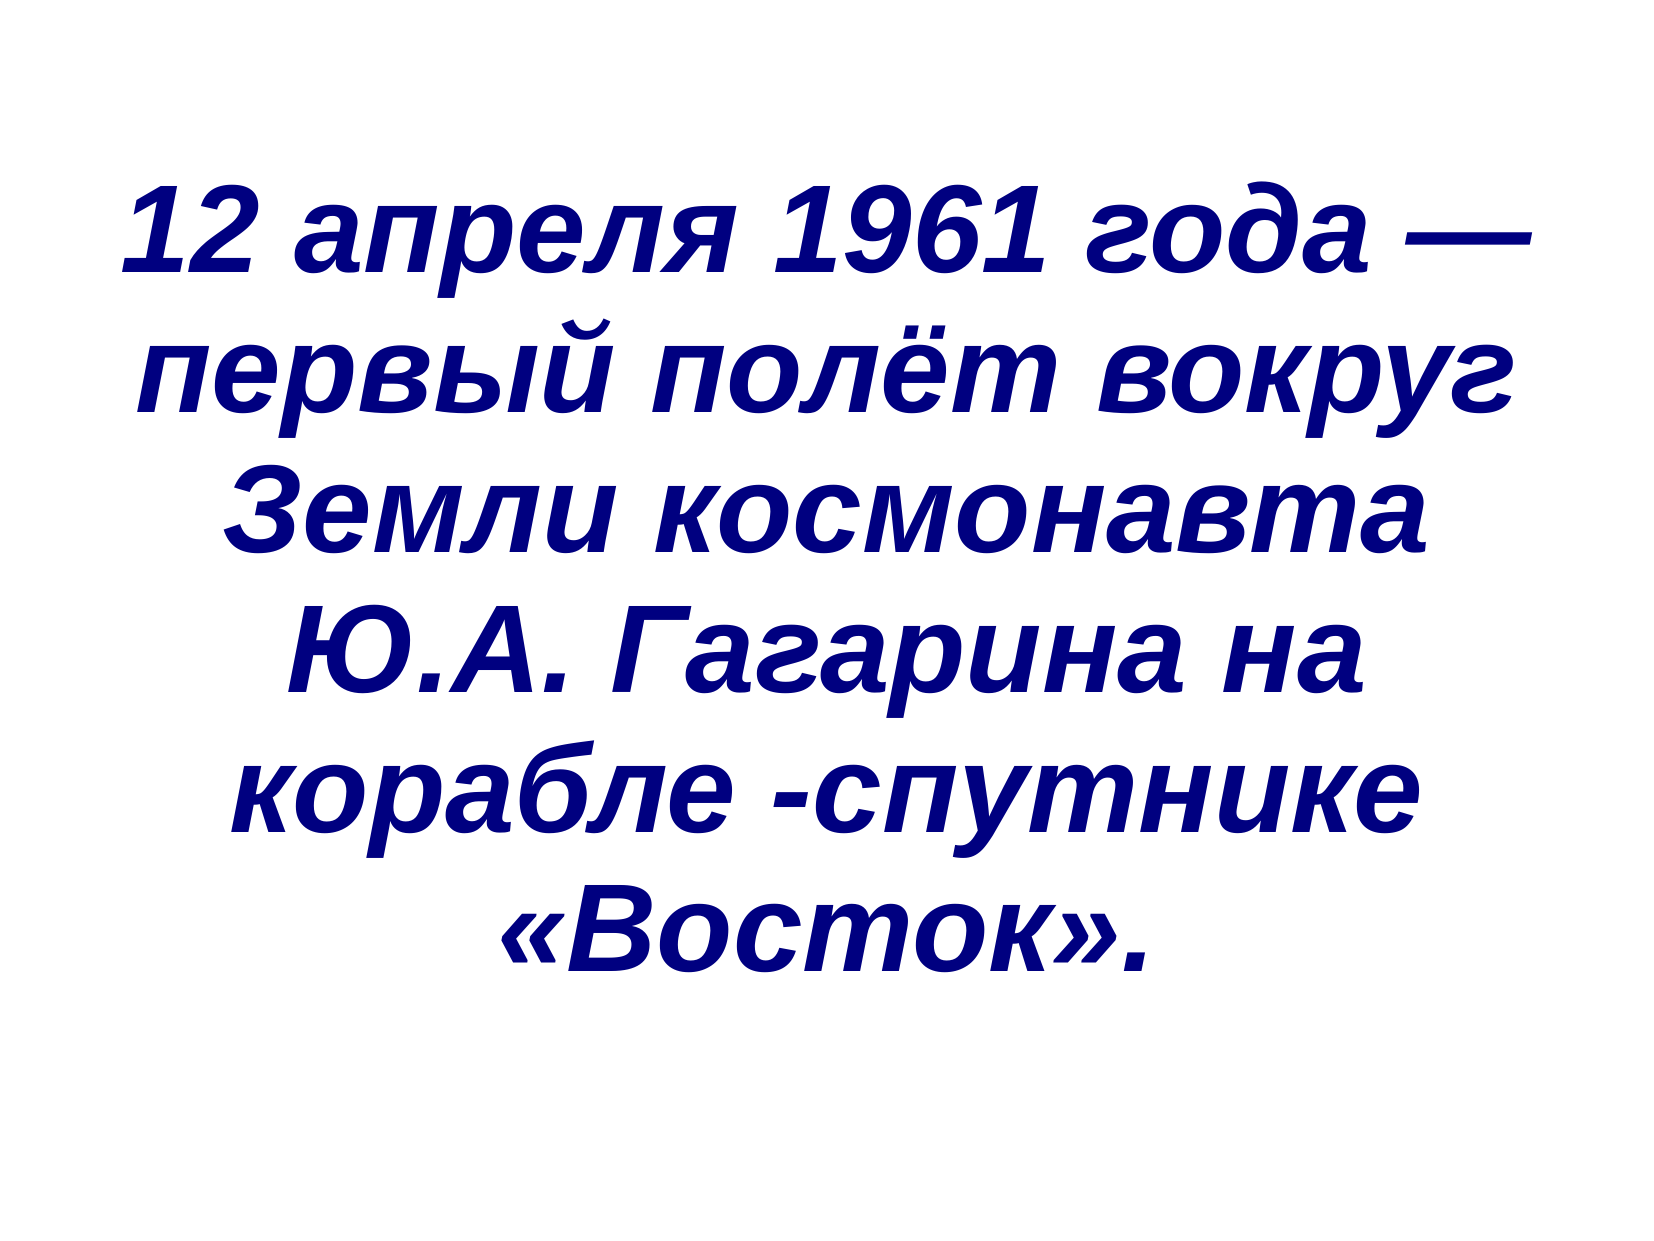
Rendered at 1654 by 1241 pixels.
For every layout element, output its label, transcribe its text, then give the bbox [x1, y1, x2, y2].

subtitle 12 апреля 1961 года — первый полёт вокруг Земли космонавта Ю.А. Гагарина на корабле -спутнике «Восток». [82, 56, 1571, 1102]
